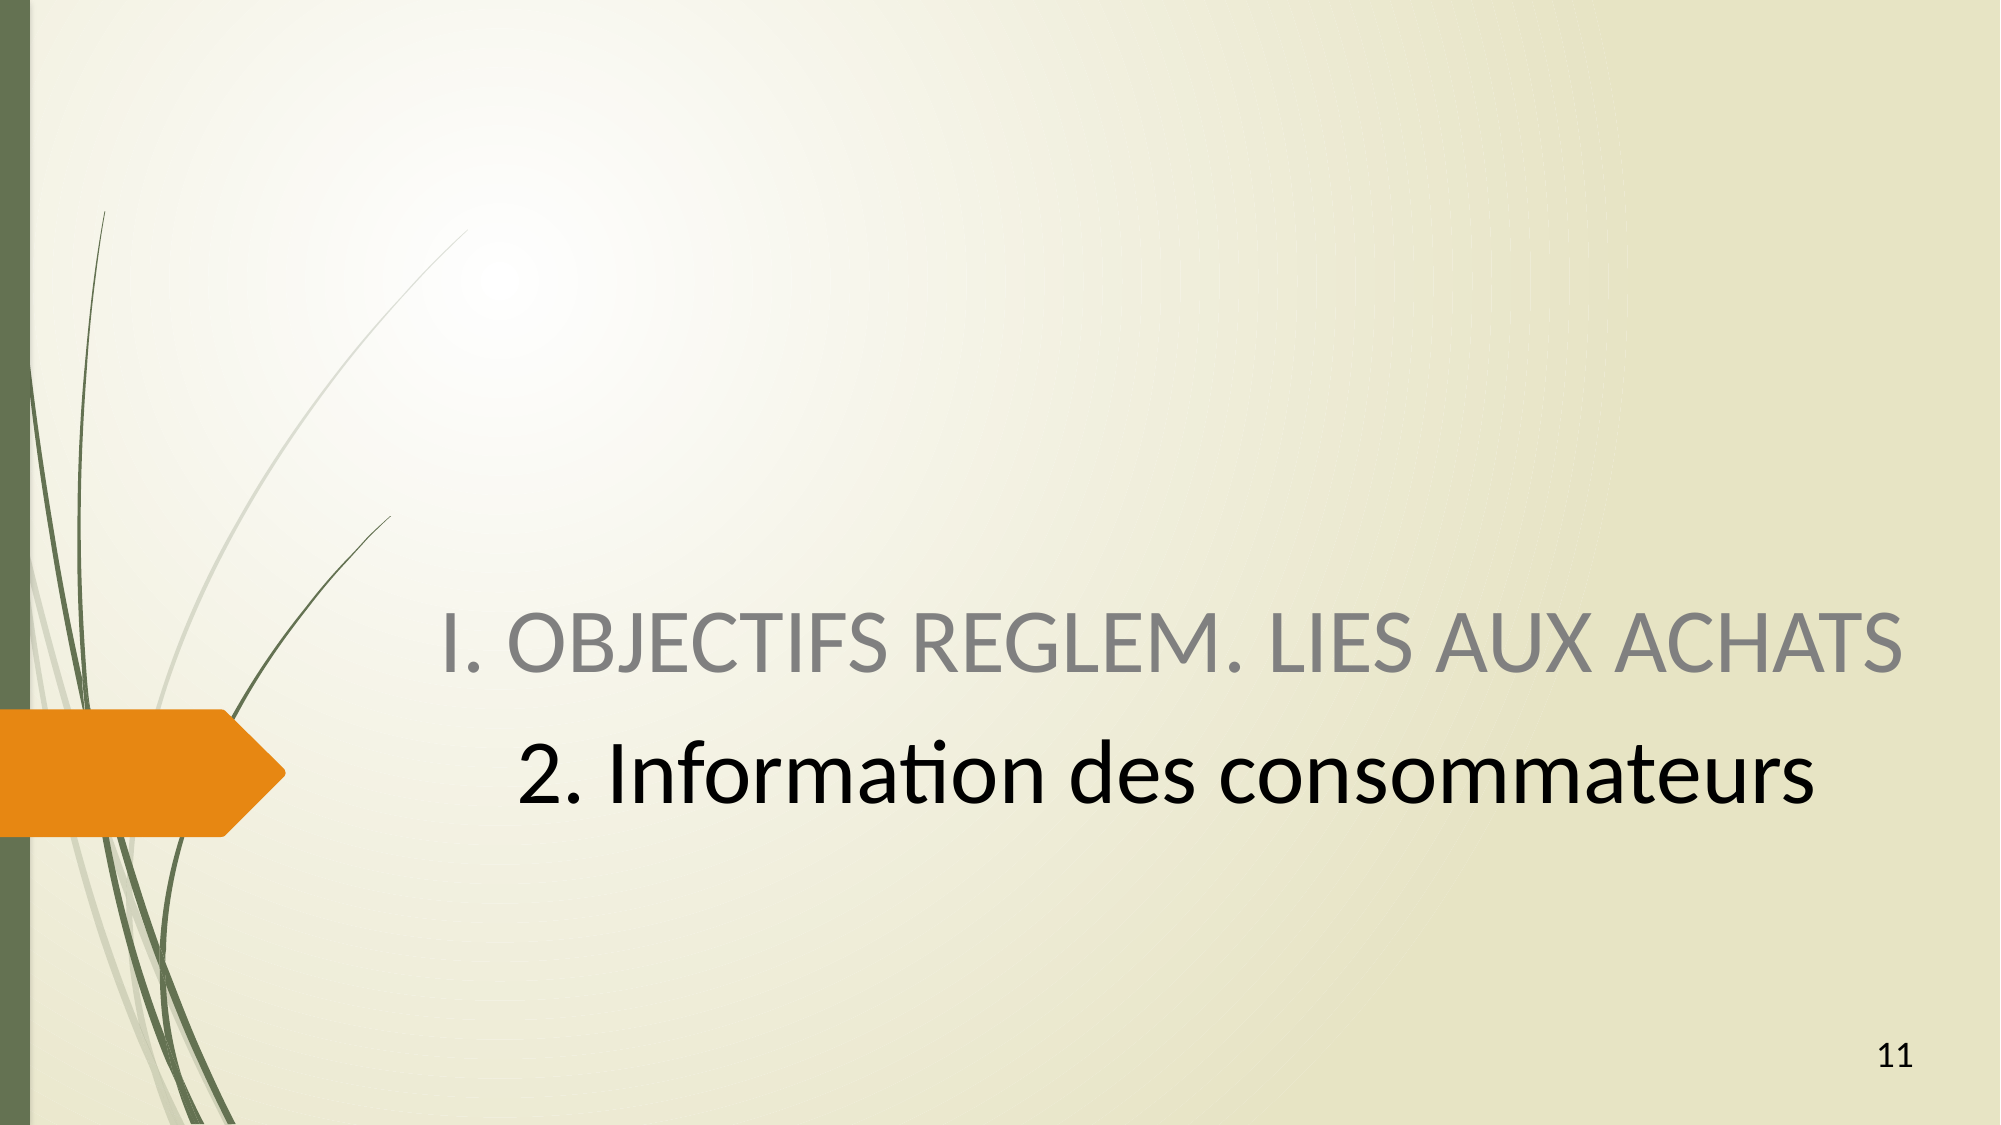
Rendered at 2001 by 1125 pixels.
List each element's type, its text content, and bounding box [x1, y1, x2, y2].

title I. OBJECTIFS REGLEM. LIES AUX ACHATS 2. Information des consommateurs [424, 461, 1927, 834]
text_box <numéro> [1861, 1022, 1958, 1083]
